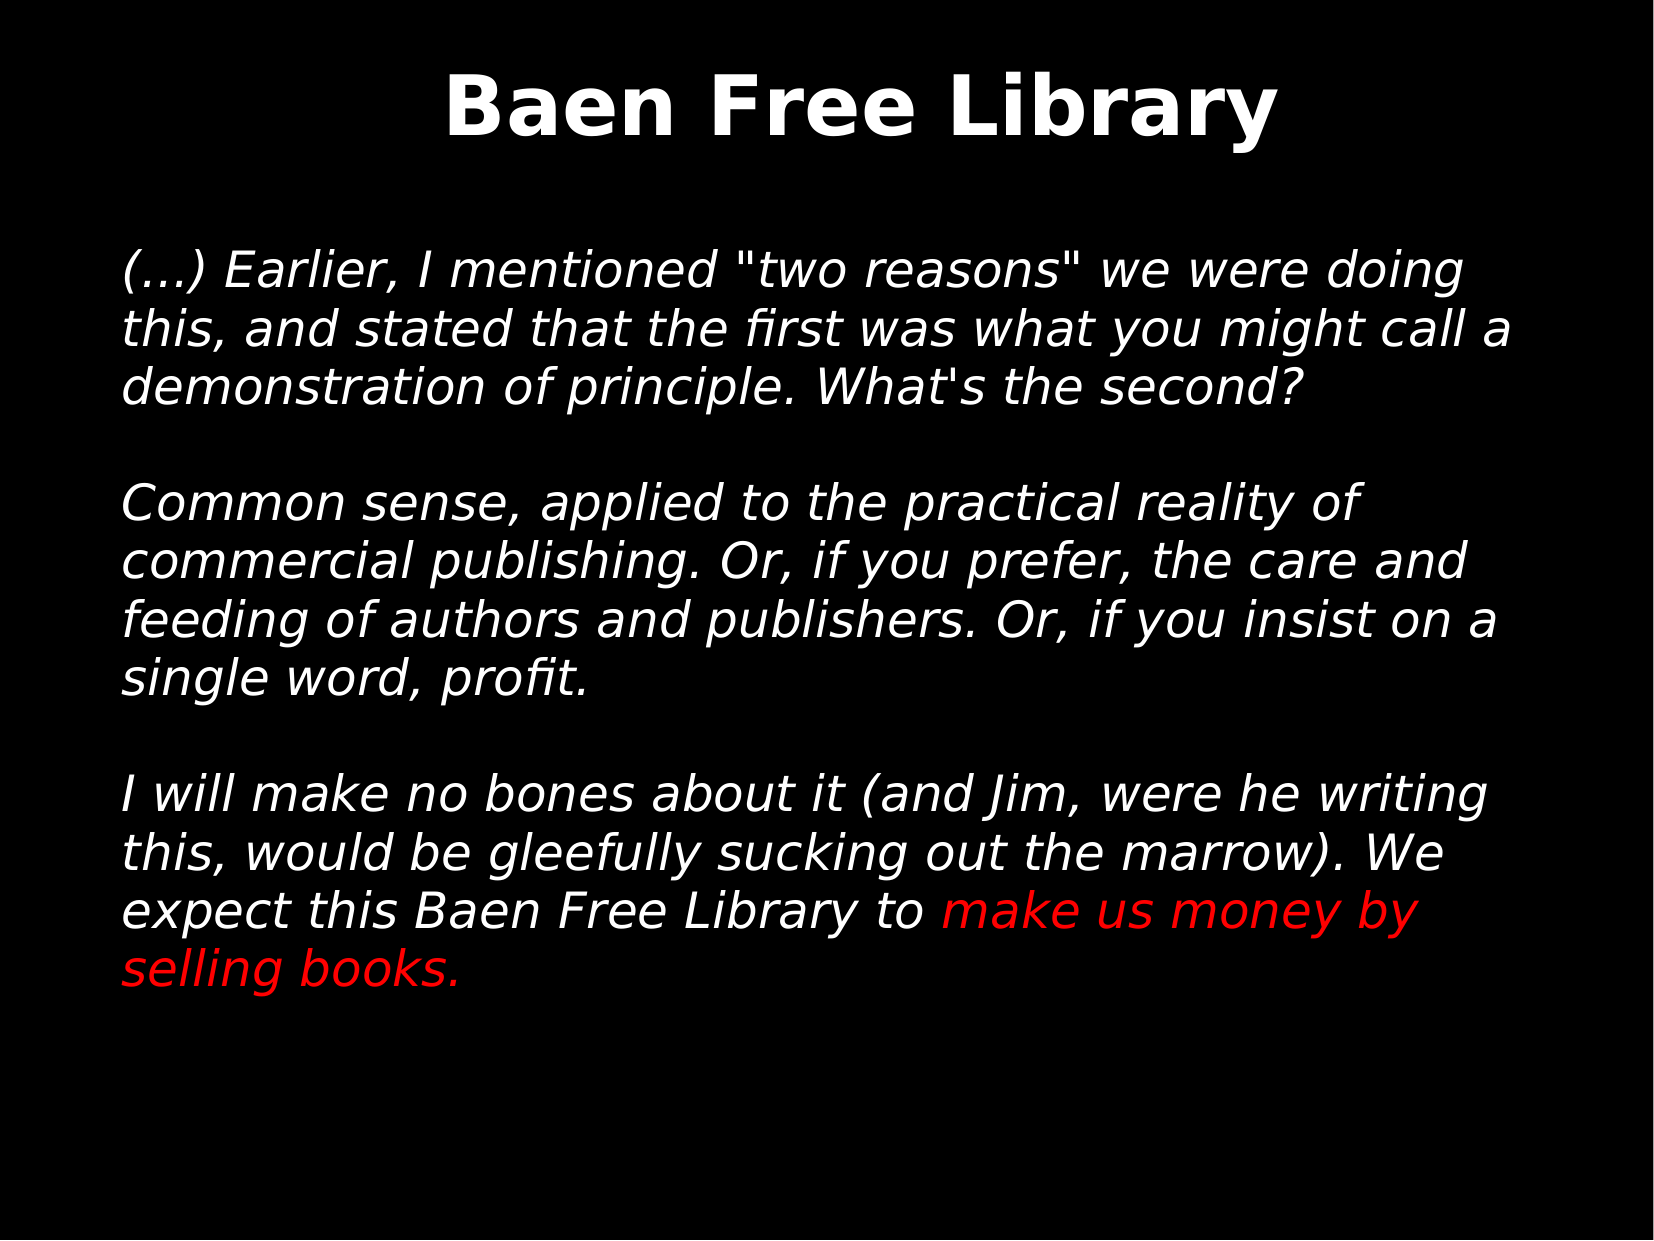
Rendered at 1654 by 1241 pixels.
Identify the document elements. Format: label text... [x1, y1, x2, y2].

text_box Baen Free Library [86, 58, 1602, 182]
text_box (...) Earlier, I mentioned "two reasons" we were doing this, and stated that the first was what you might call a demonstration of principle. What's the second? Common sense, applied to the practical reality of commercial publishing. Or, if you prefer, the care and feeding of authors and publishers. Or, if you insist on a single word, profit. I will make no bones about it (and Jim, were he writing this, would be gleefully sucking out the marrow). We expect this Baen Free Library to make us money by selling books. [121, 182, 1532, 1092]
